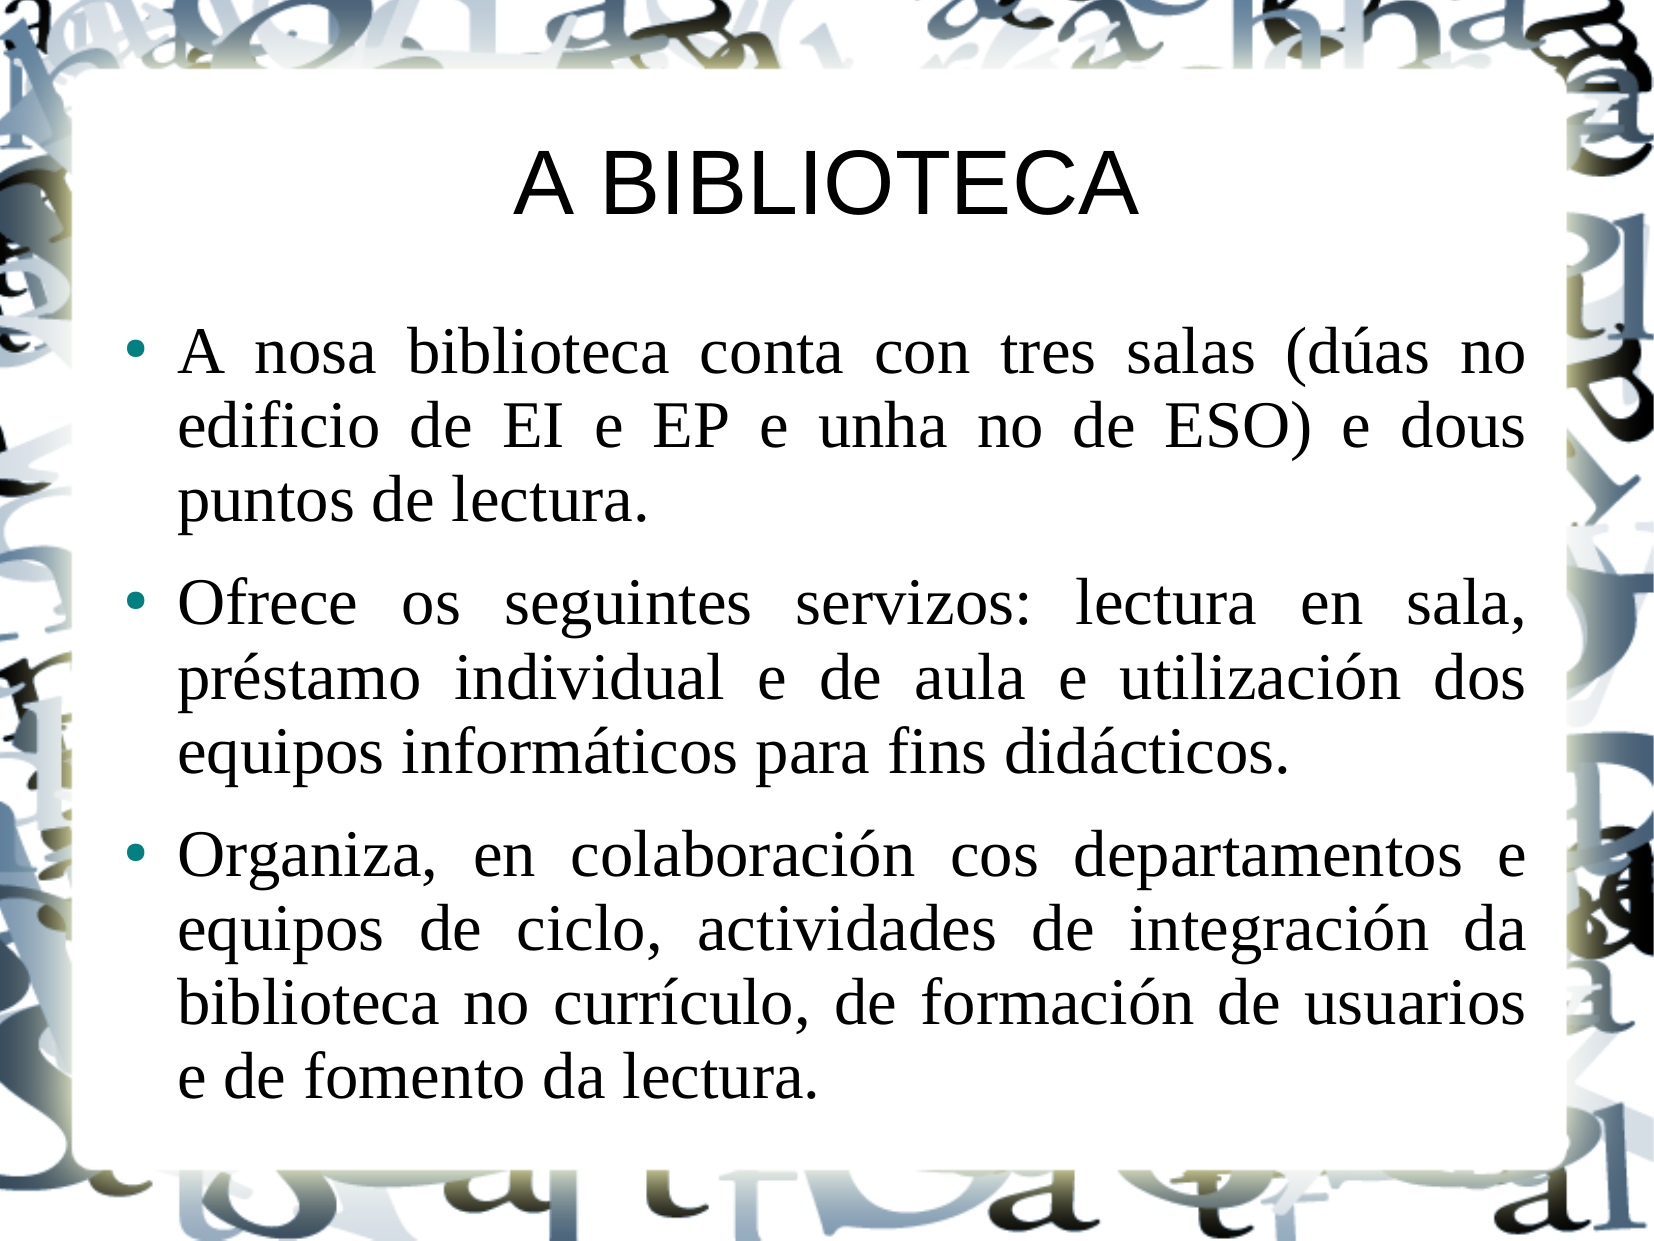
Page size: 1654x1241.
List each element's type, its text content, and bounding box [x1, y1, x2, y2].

picture [0, 0, 1654, 1241]
list A nosa biblioteca conta con tres salas (dúas no edificio de EI e EP e unha no de ESO) e dous puntos de lectura. Ofrece os seguintes servizos: lectura en sala, préstamo individual e de aula e utilización dos equipos informáticos para fins didácticos. Organiza, en colaboración cos departamentos e equipos de ciclo, actividades de integración da biblioteca no currículo, de formación de usuarios e de fomento da lectura. [106, 313, 1530, 1218]
title A BIBLIOTECA [82, 78, 1571, 287]
